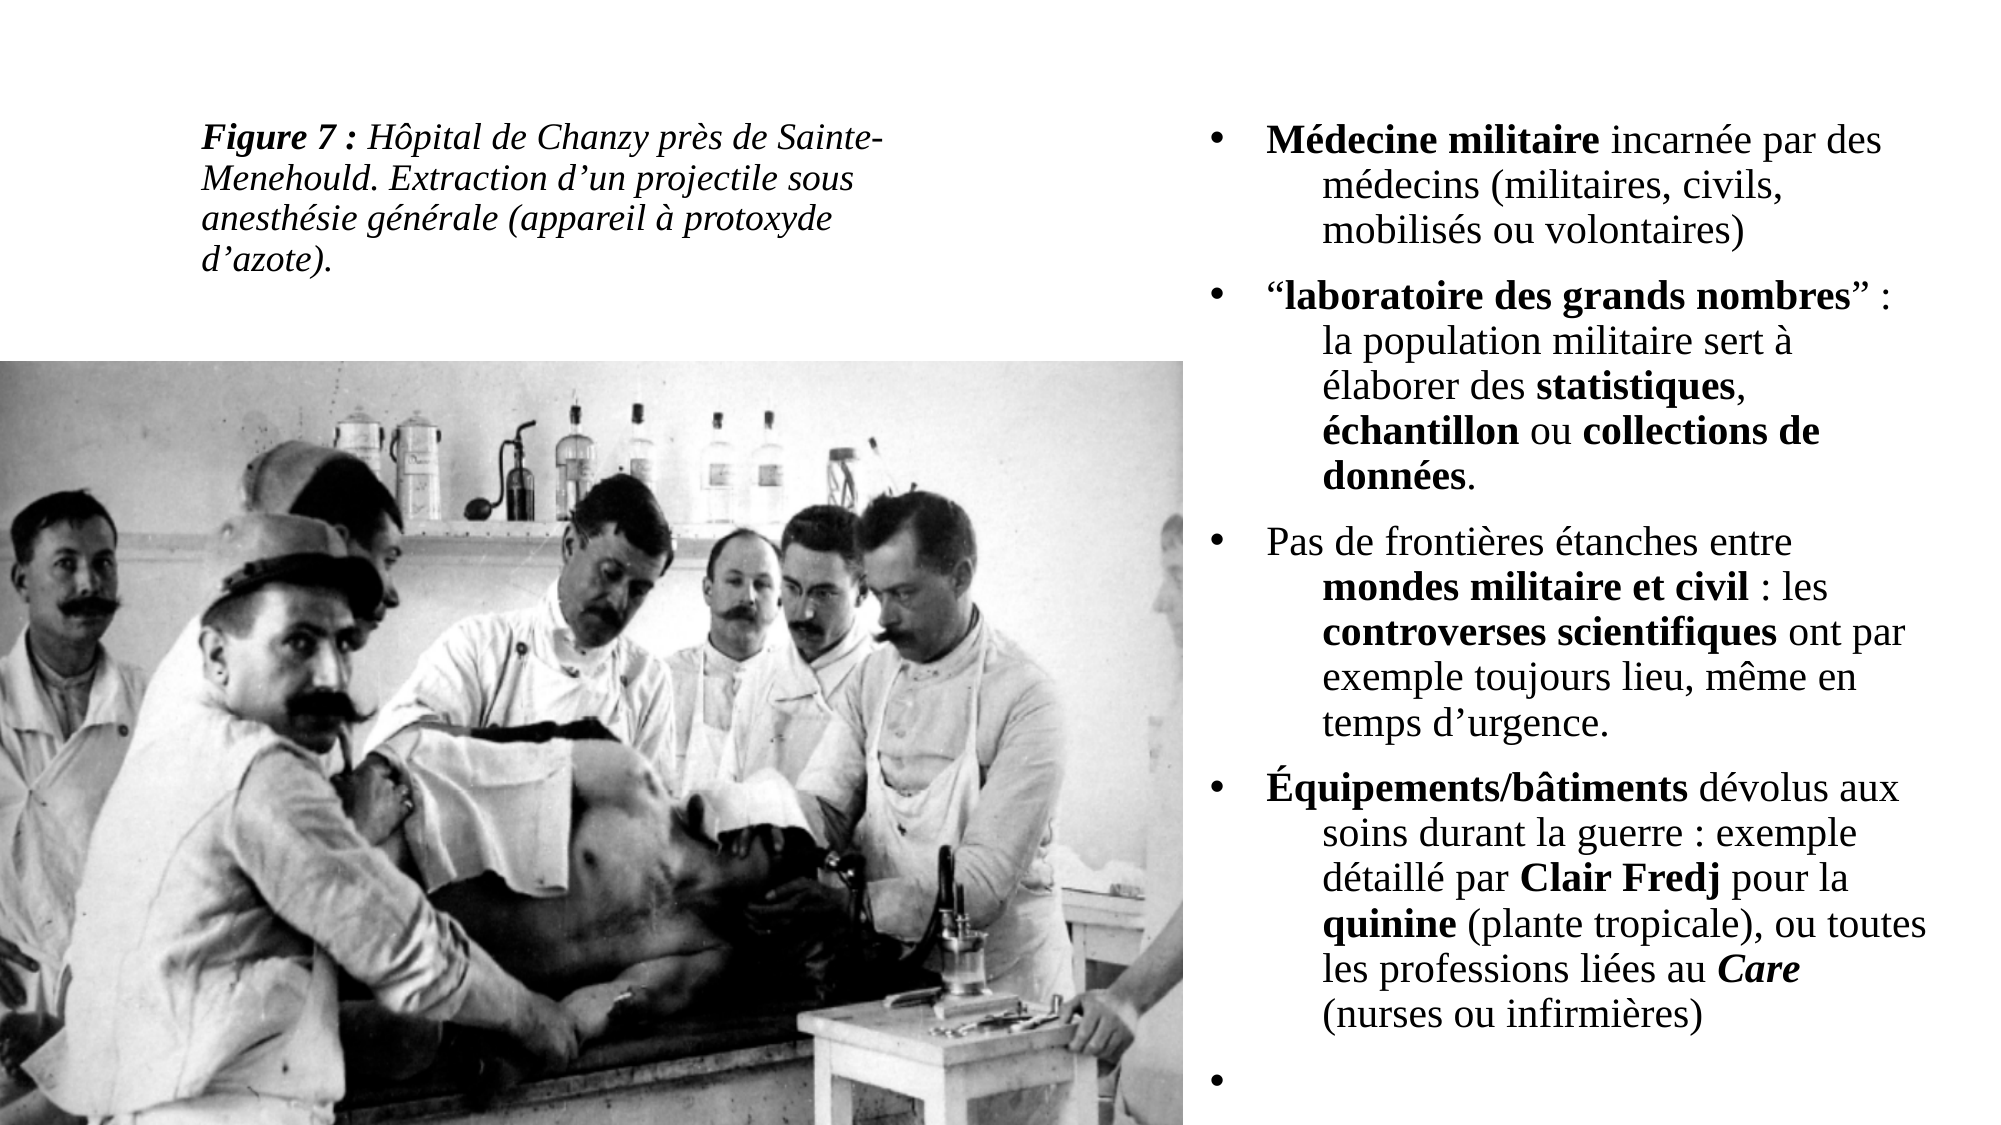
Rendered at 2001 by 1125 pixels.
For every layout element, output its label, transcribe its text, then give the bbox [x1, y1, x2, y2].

title Figure 7 : Hôpital de Chanzy près de Sainte-Menehould. Extraction d’un projectile sous anesthésie générale (appareil à protoxyde d’azote). [186, 110, 955, 361]
list Médecine militaire incarnée par des médecins (militaires, civils, mobilisés ou volontaires) “laboratoire des grands nombres” : la population militaire sert à élaborer des statistiques, échantillon ou collections de données. Pas de frontières étanches entre mondes militaire et civil : les controverses scientifiques ont par exemple toujours lieu, même en temps d’urgence. Équipements/bâtiments dévolus aux soins durant la guerre : exemple détaillé par Clair Fredj pour la quinine (plante tropicale), ou toutes les professions liées au Care (nurses ou infirmières) [1194, 110, 1943, 1084]
picture [0, 361, 1183, 1125]
